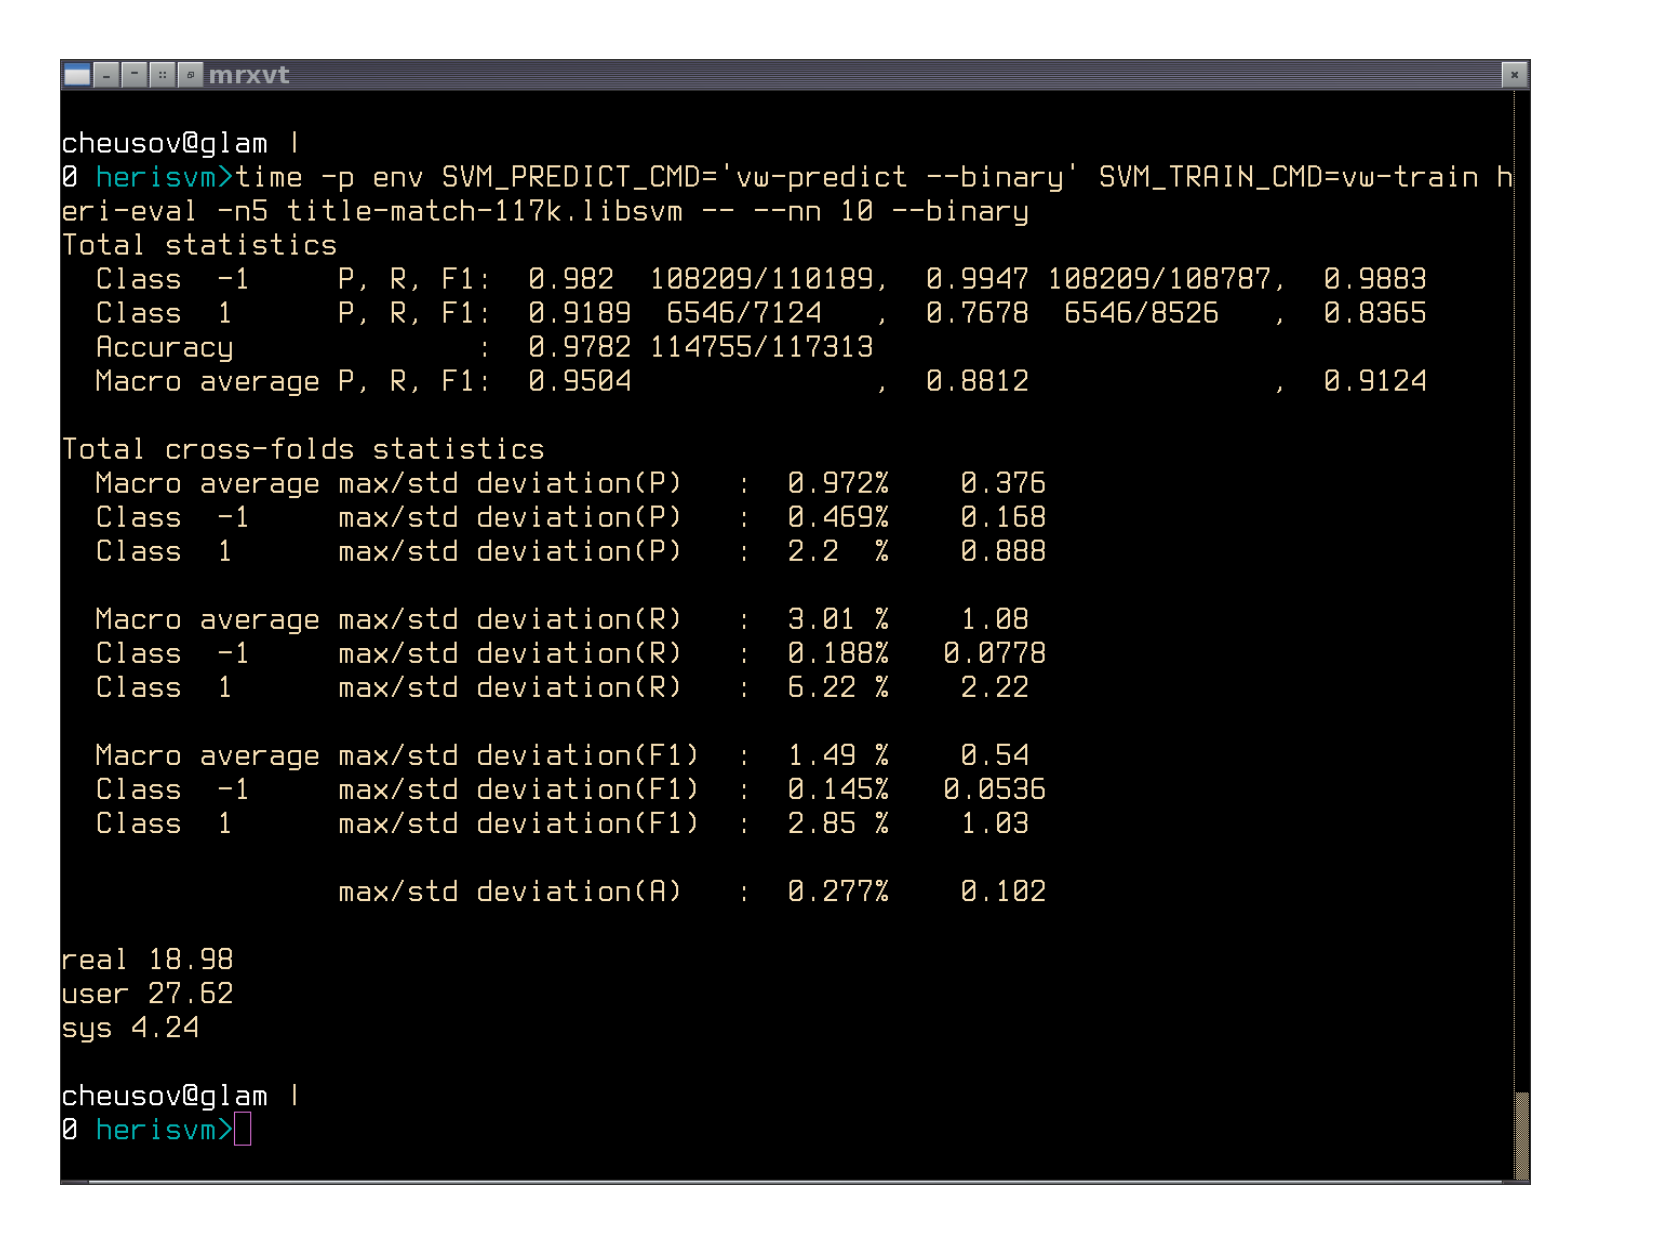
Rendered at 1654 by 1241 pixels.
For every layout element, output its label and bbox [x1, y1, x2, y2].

picture [60, 59, 1531, 1186]
